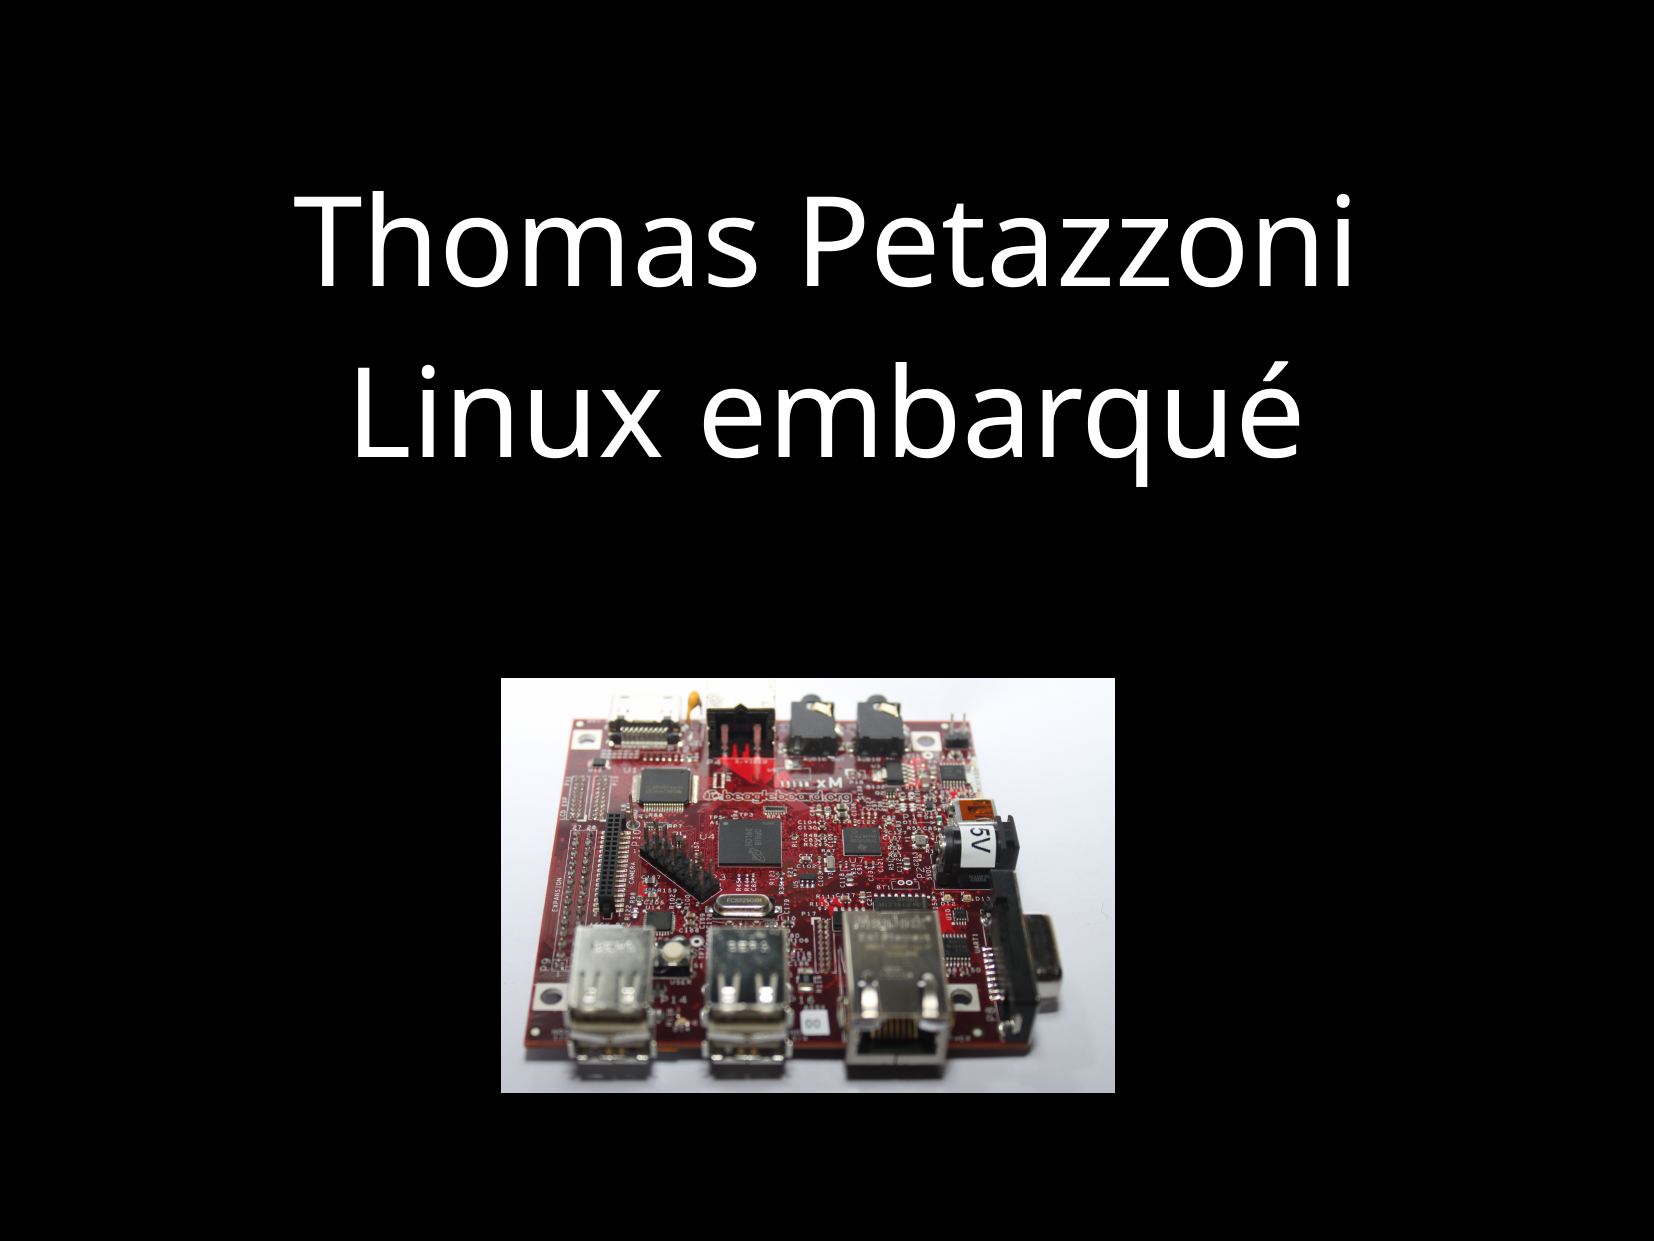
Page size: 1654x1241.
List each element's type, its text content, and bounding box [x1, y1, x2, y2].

subtitle Thomas Petazzoni Linux embarqué [82, 49, 1571, 1109]
picture [501, 678, 1115, 1093]
